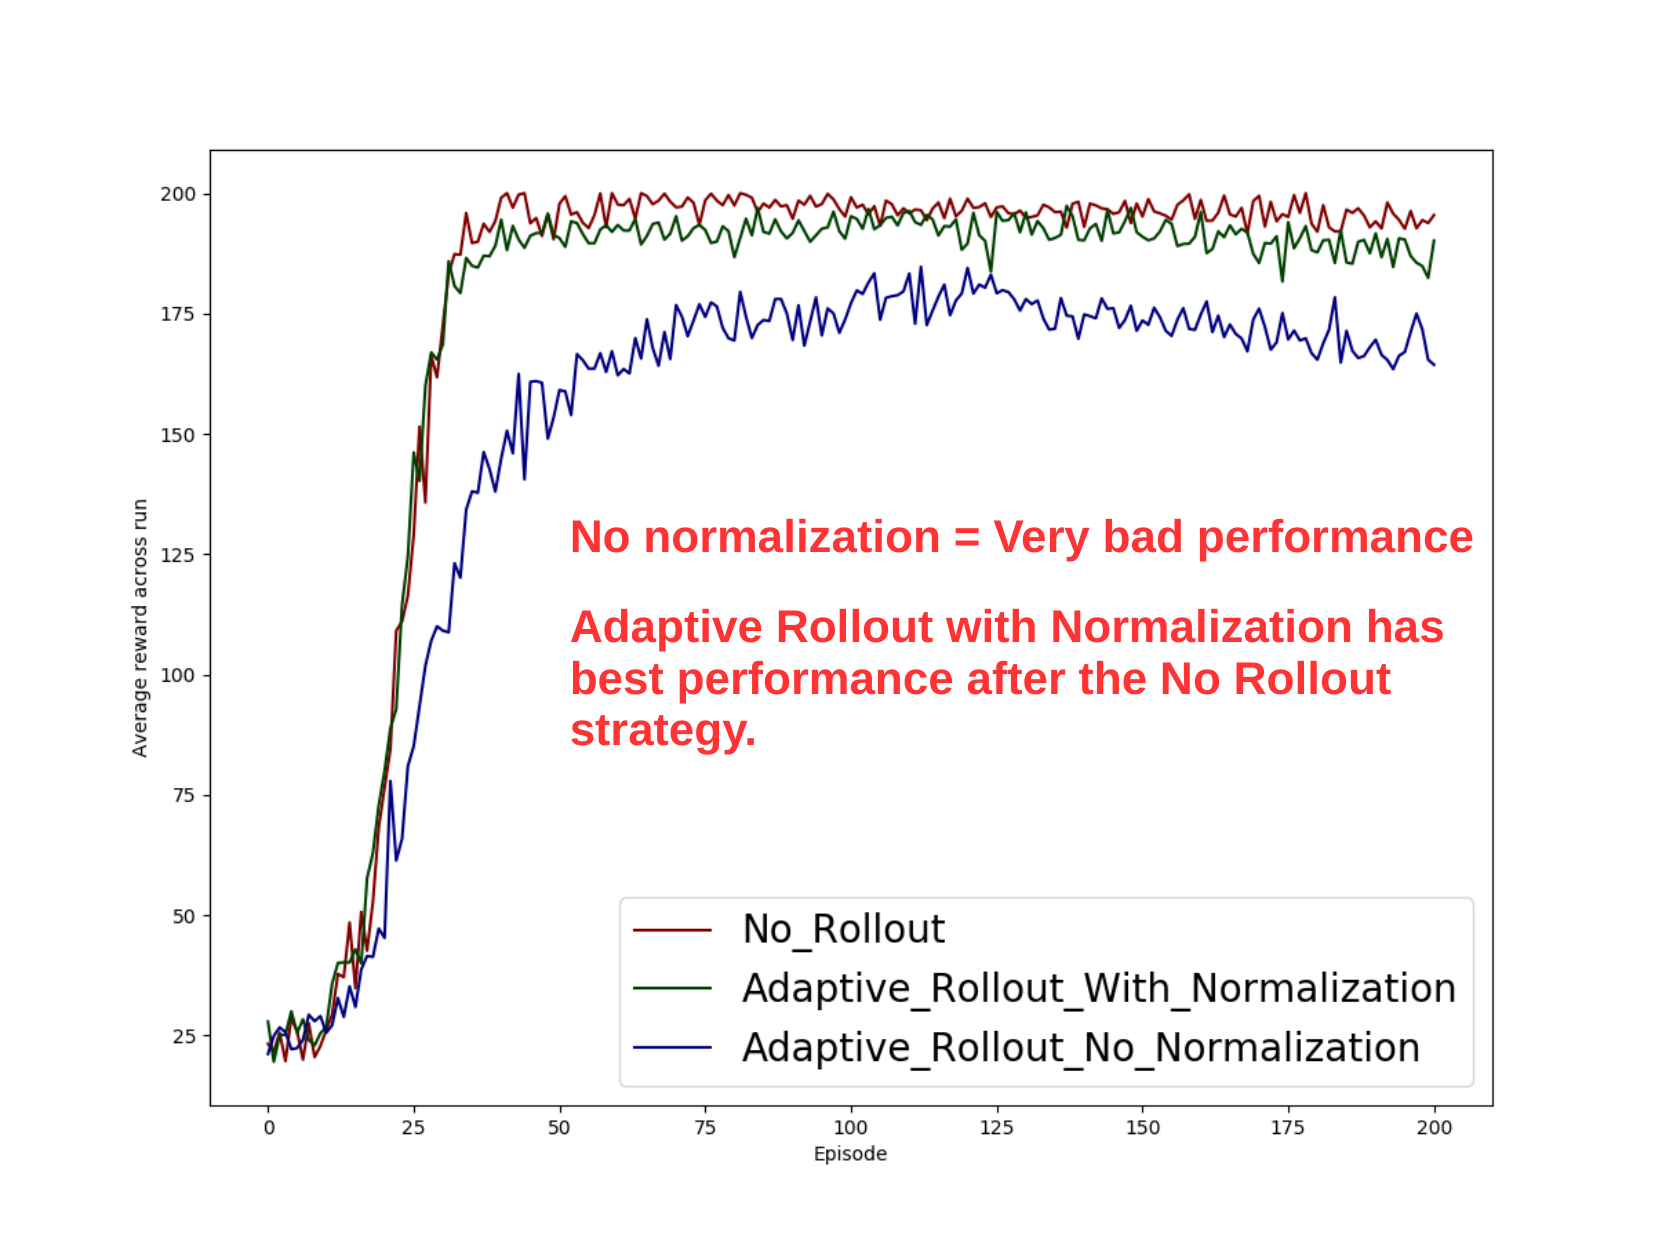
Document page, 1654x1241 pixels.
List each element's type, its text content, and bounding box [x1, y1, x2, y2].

text_box No normalization = Very bad performance [555, 503, 1501, 572]
text_box Adaptive Rollout with Normalization has best performance after the No Rollout strategy. [555, 593, 1501, 766]
picture [3, 1, 1654, 1241]
